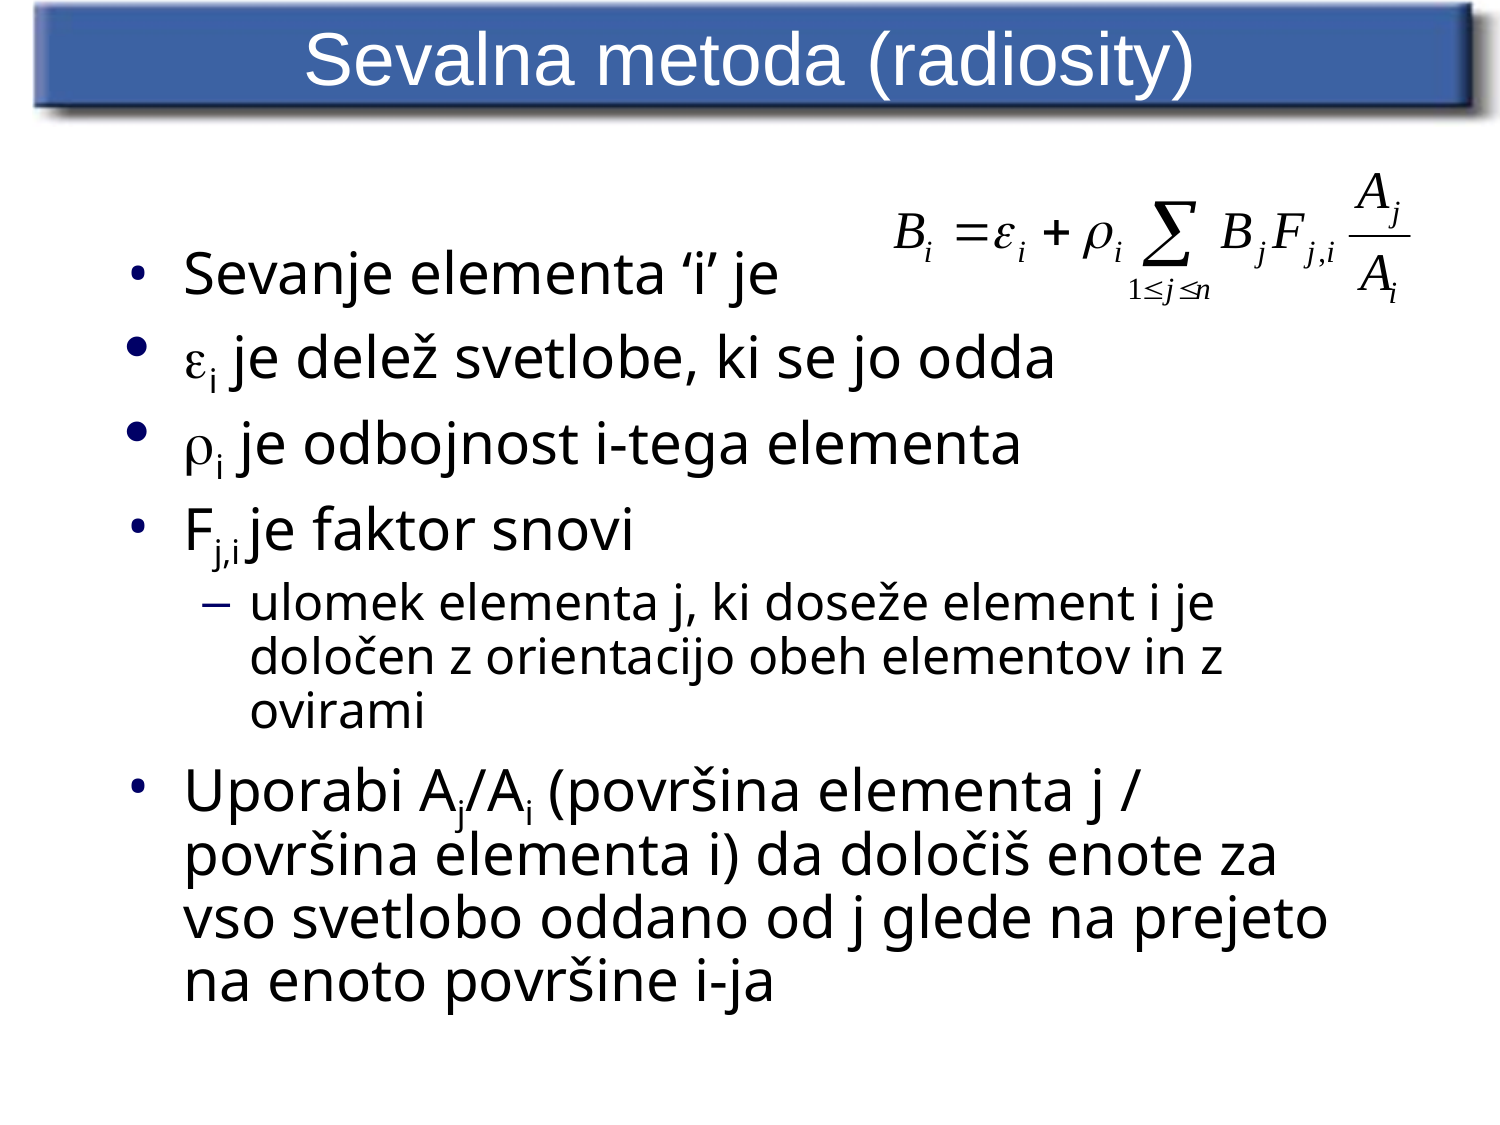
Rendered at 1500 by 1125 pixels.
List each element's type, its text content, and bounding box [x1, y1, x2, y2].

chart [883, 156, 1423, 316]
title Sevalna metoda (radiosity) [112, 0, 1388, 108]
list Sevanje elementa ‘i’ je i je delež svetlobe, ki se jo odda i je odbojnost i-tega elementa Fj,i je faktor snovi ulomek elementa j, ki doseže element i je določen z orientacijo obeh elementov in z ovirami Uporabi Aj/Ai (površina elementa j / površina elementa i) da določiš enote za vso svetlobo oddano od j glede na prejeto na enoto površine i-ja [112, 236, 1388, 948]
picture [32, 0, 1500, 127]
